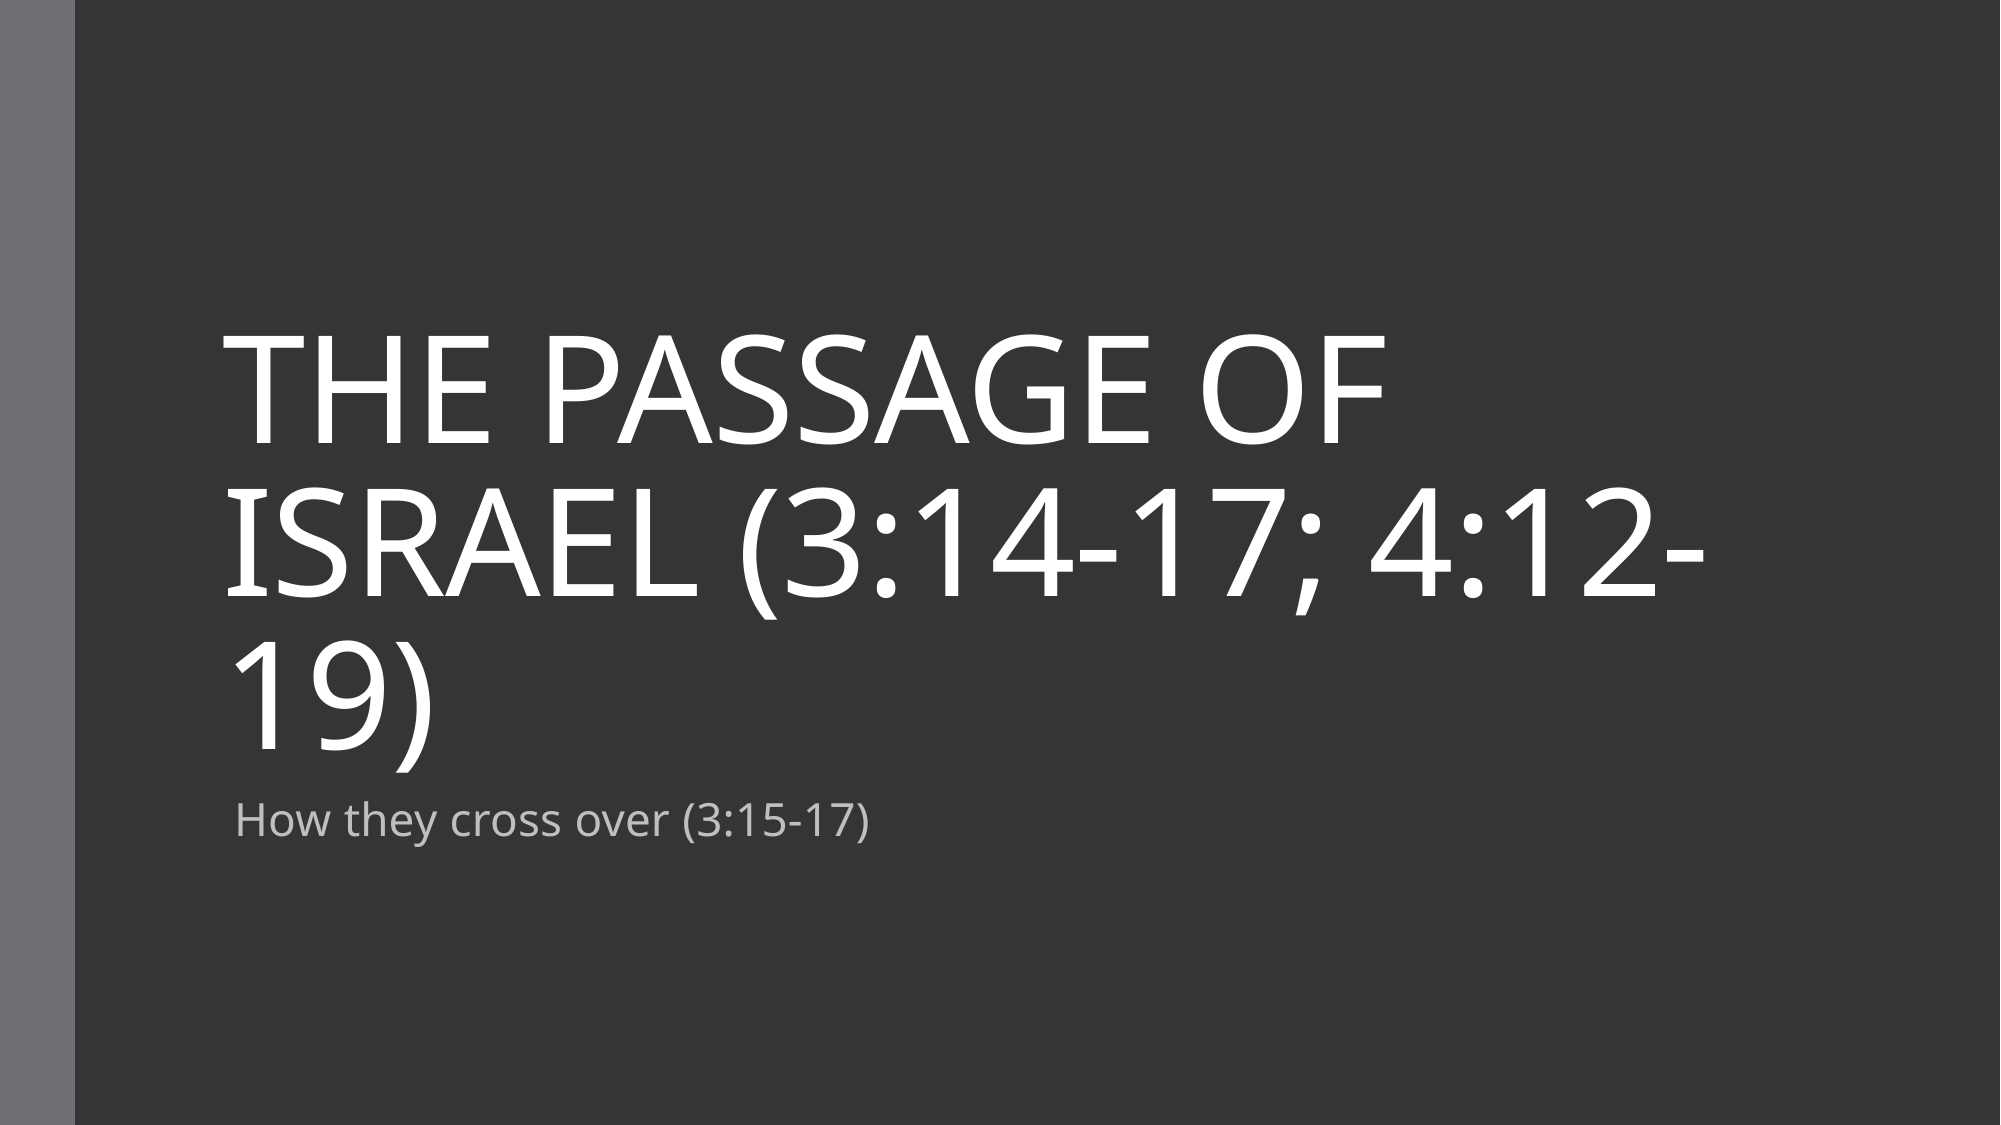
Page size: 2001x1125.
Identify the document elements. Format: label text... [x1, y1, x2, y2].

title THE PASSAGE OF ISRAEL (3:14-17; 4:12-19) [206, 124, 1752, 787]
subtitle How they cross over (3:15-17) [206, 787, 1752, 1066]
